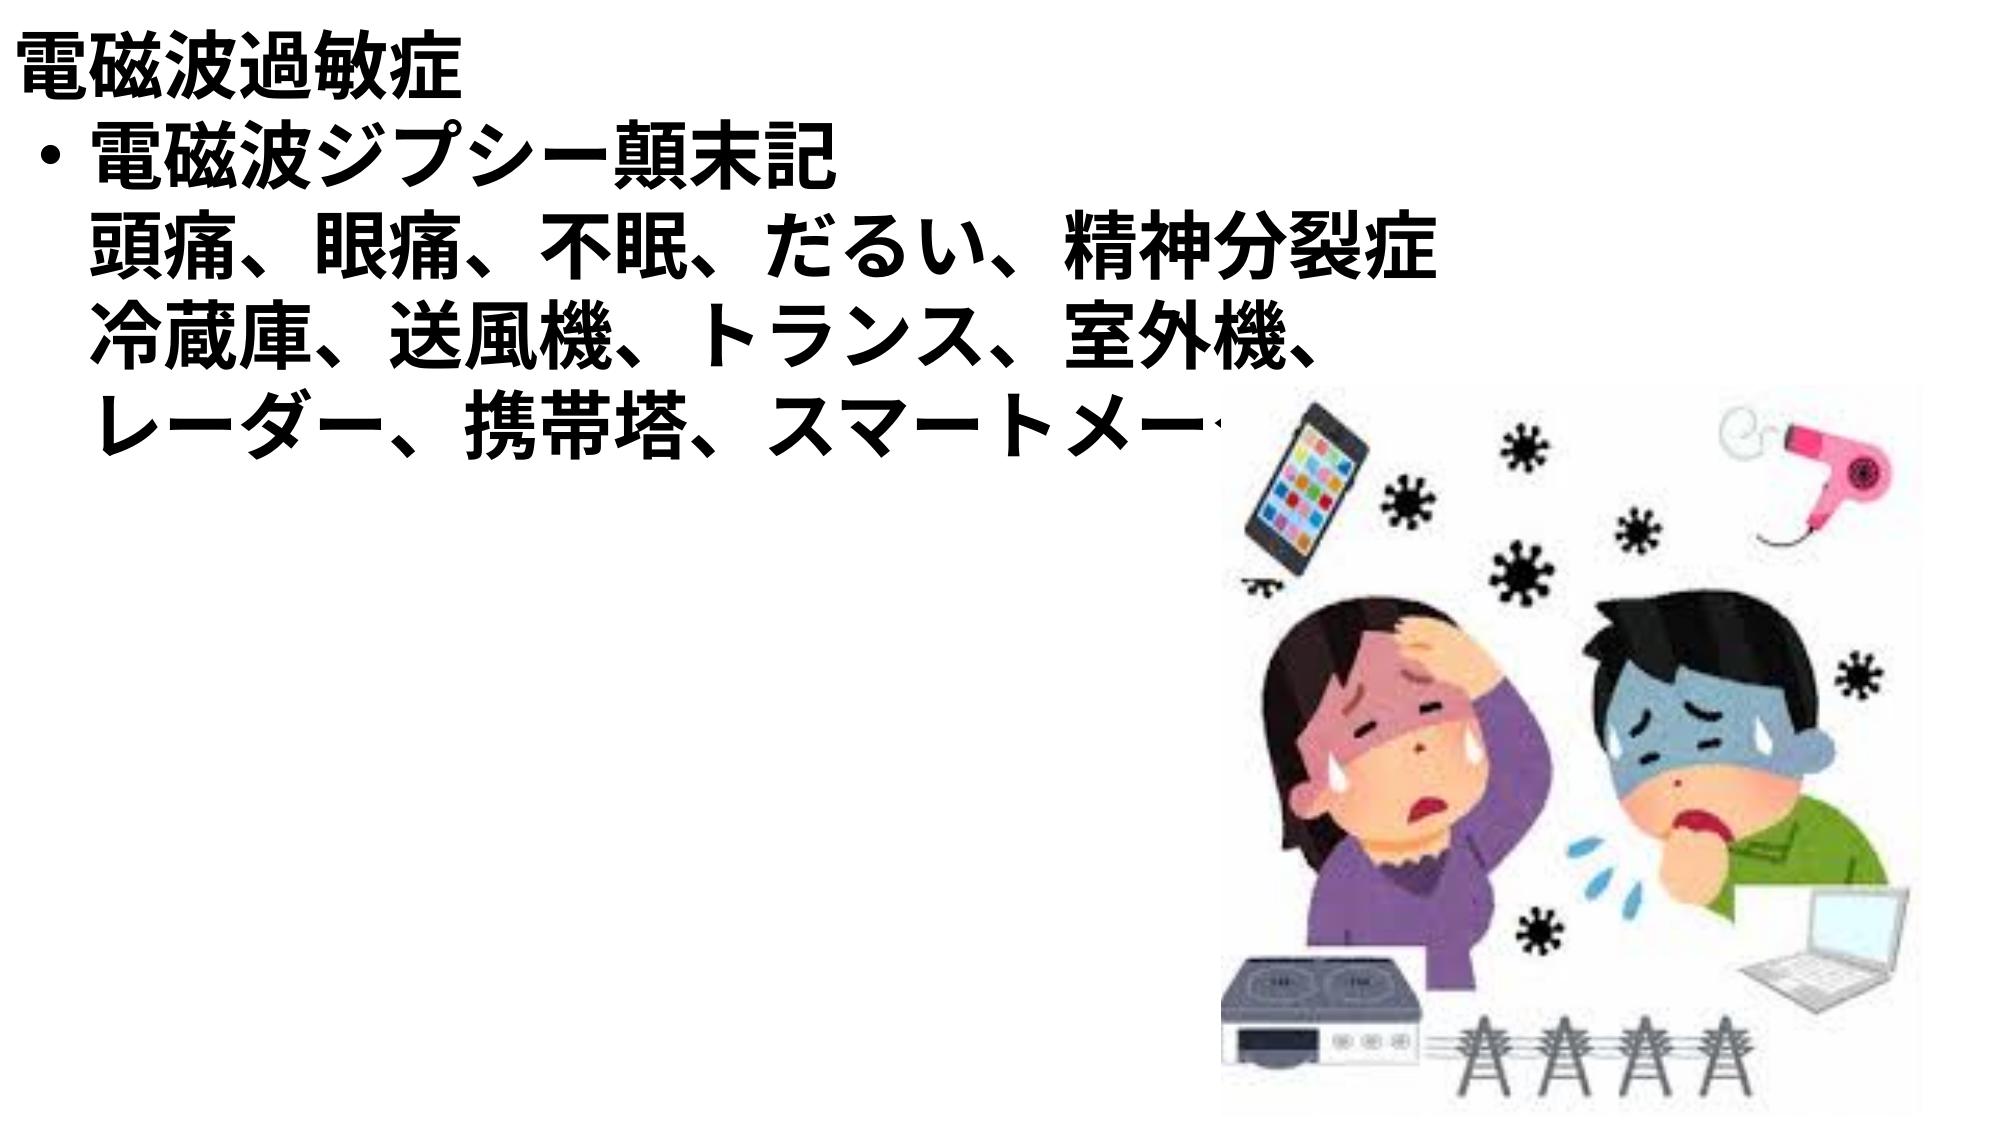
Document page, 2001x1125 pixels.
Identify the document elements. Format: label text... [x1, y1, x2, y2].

picture [1221, 385, 1923, 1116]
text_box 電磁波過敏症 ・電磁波ジプシー顛末記 頭痛、眼痛、不眠、だるい、精神分裂症 冷蔵庫、送風機、トランス、室外機、 レーダー、携帯塔、スマートメータ [0, 10, 1866, 617]
